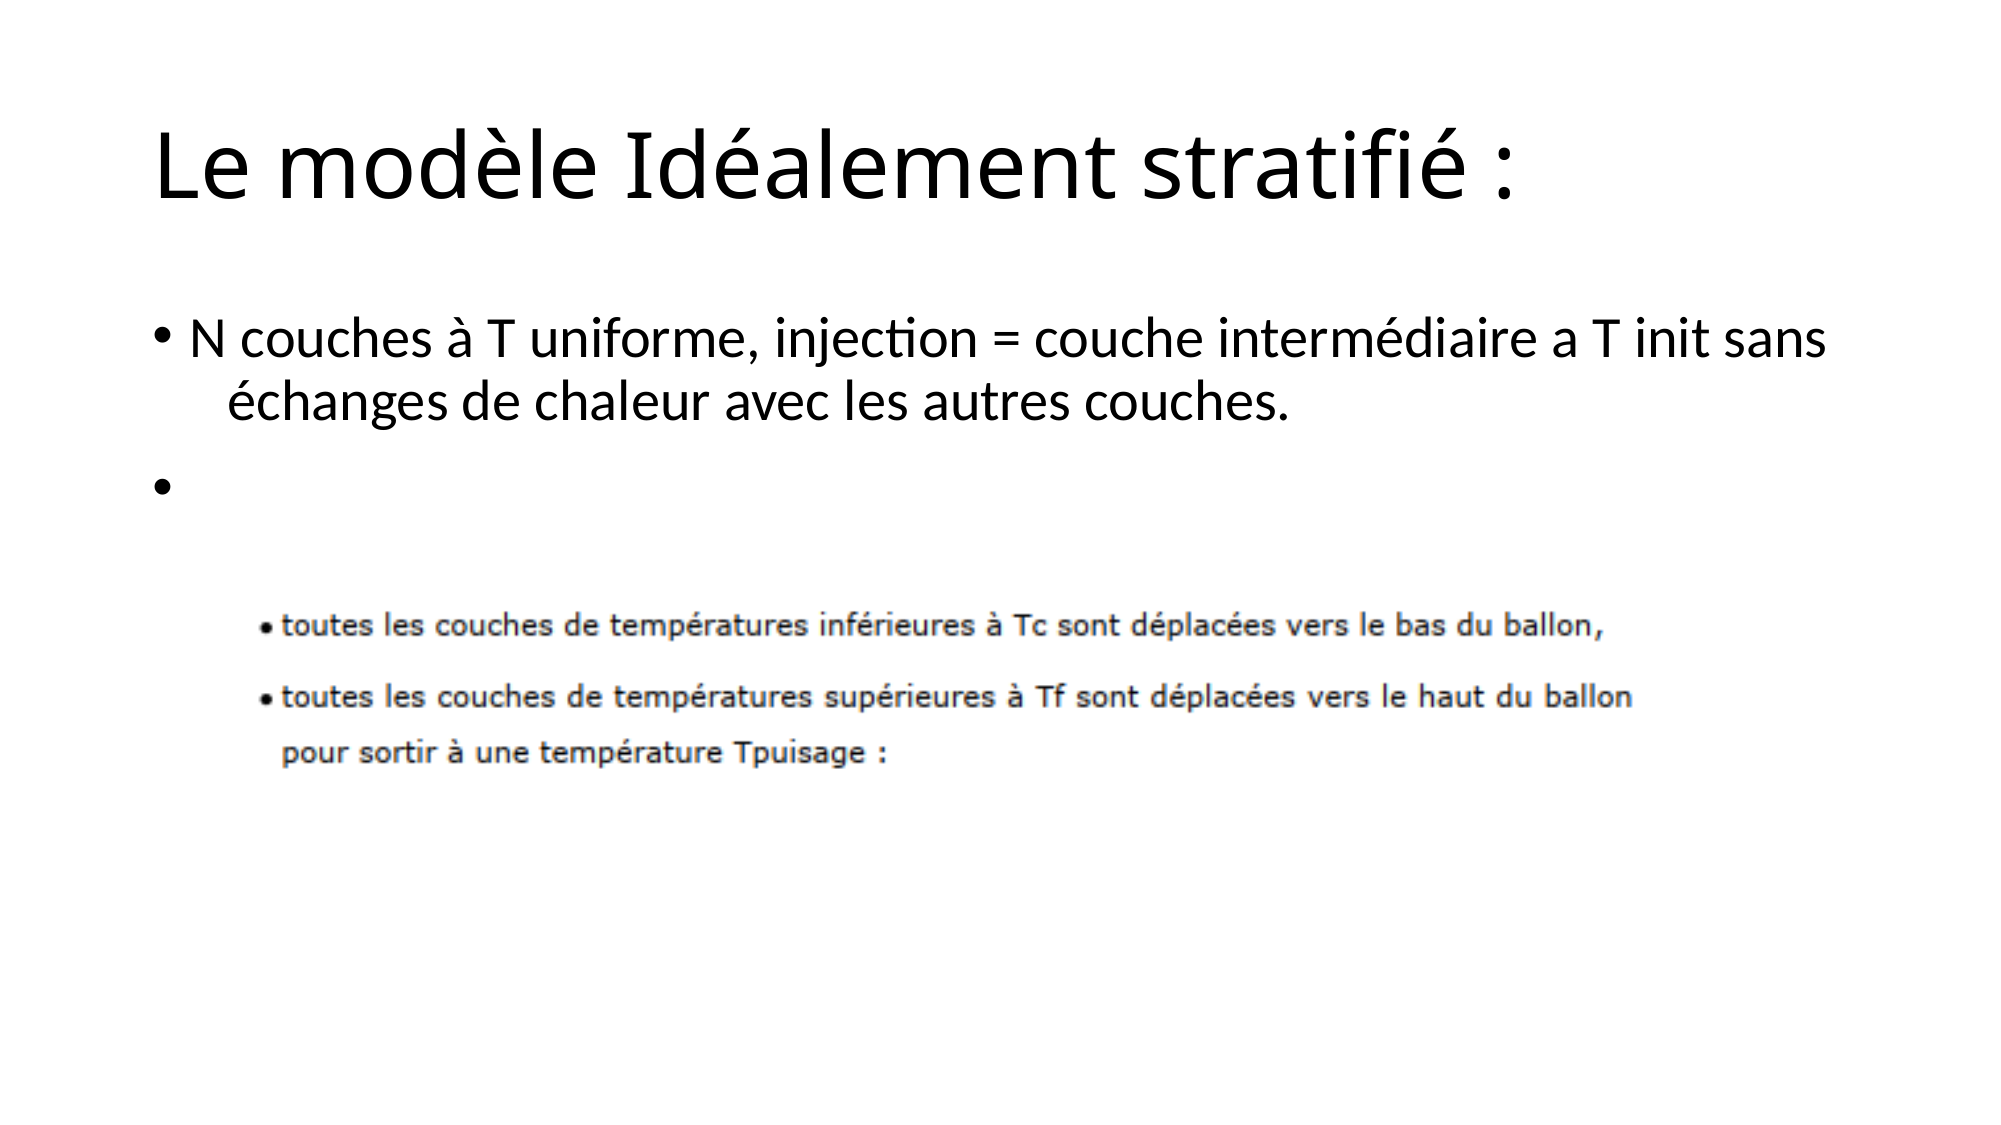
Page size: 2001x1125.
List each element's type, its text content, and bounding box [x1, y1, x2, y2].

picture [244, 594, 1667, 795]
list N couches à T uniforme, injection = couche intermédiaire a T init sans échanges de chaleur avec les autres couches. [137, 299, 1863, 1014]
title Le modèle Idéalement stratifié : [137, 59, 1863, 278]
